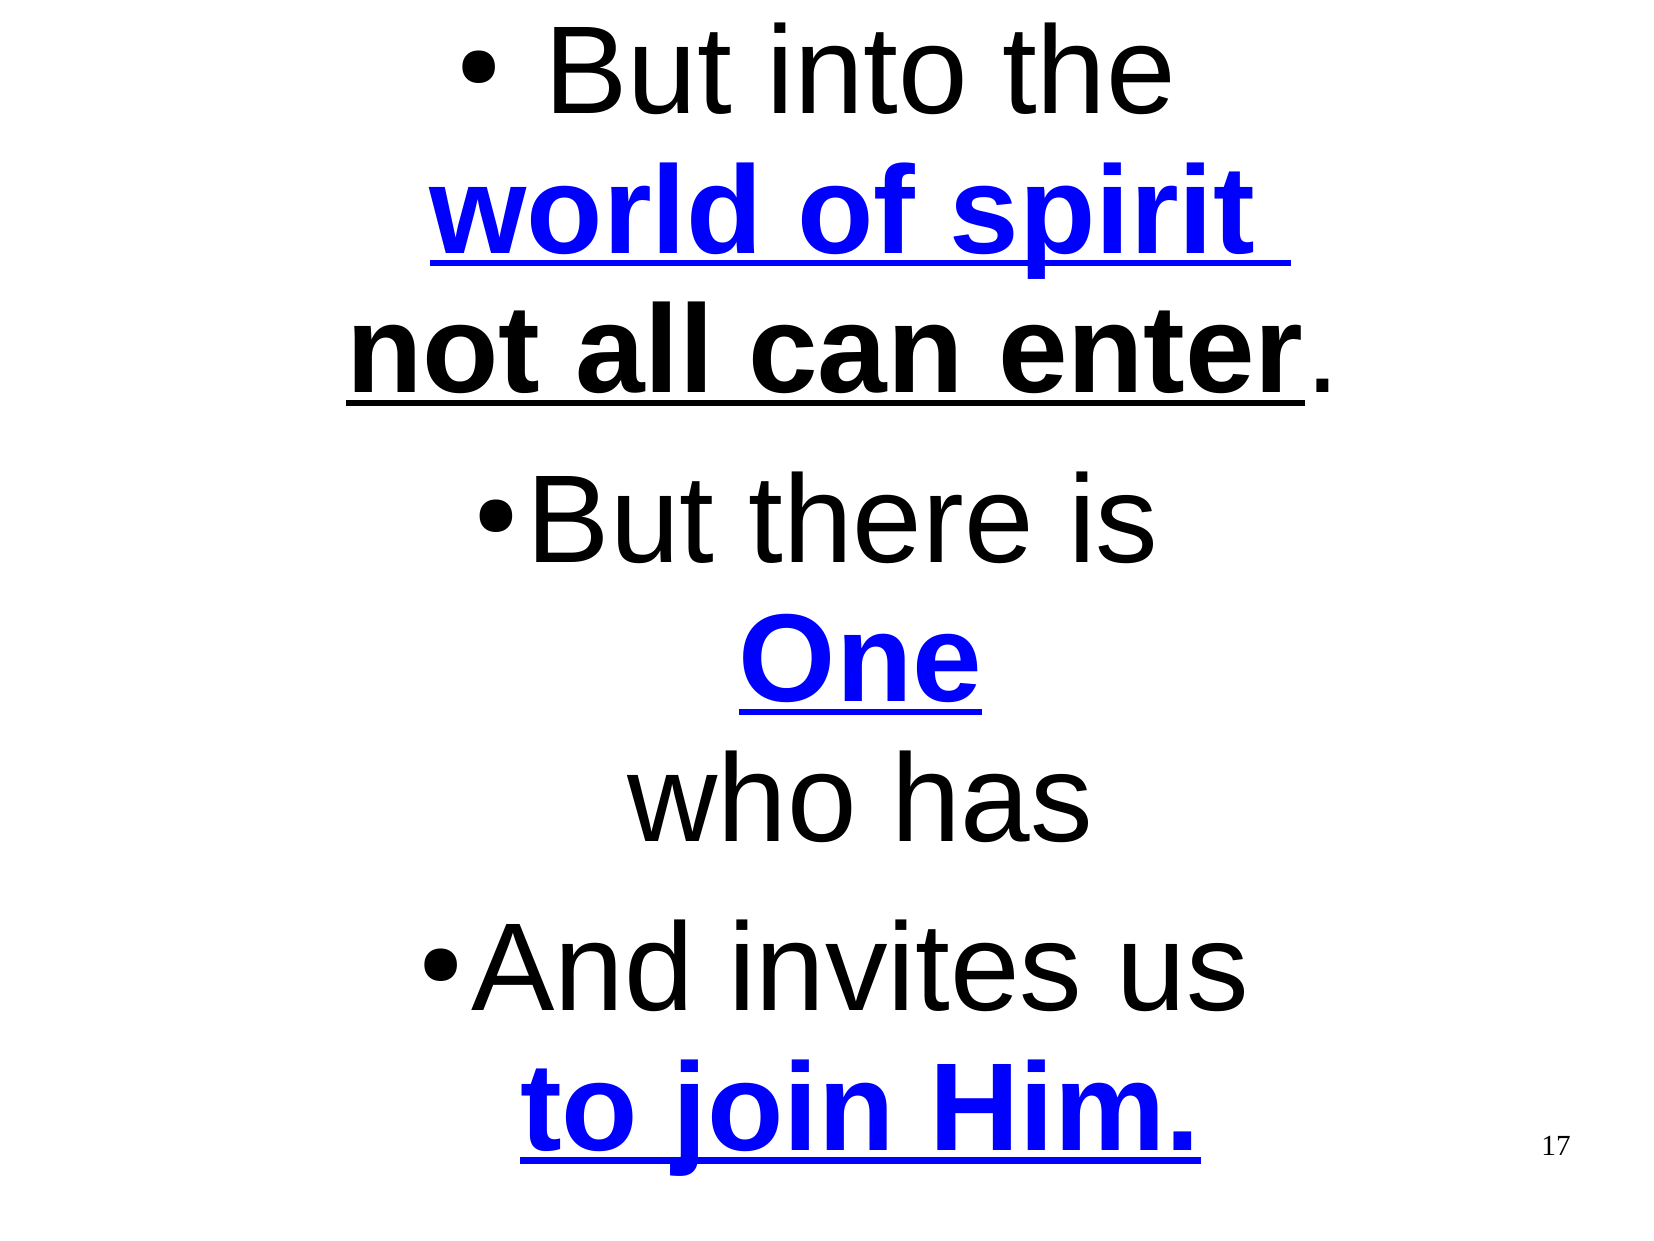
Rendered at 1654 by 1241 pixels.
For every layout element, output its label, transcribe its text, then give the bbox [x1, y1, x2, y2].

list But into the world of spirit not all can enter. But there is One who has And invites us to join Him. [0, 0, 1651, 1238]
